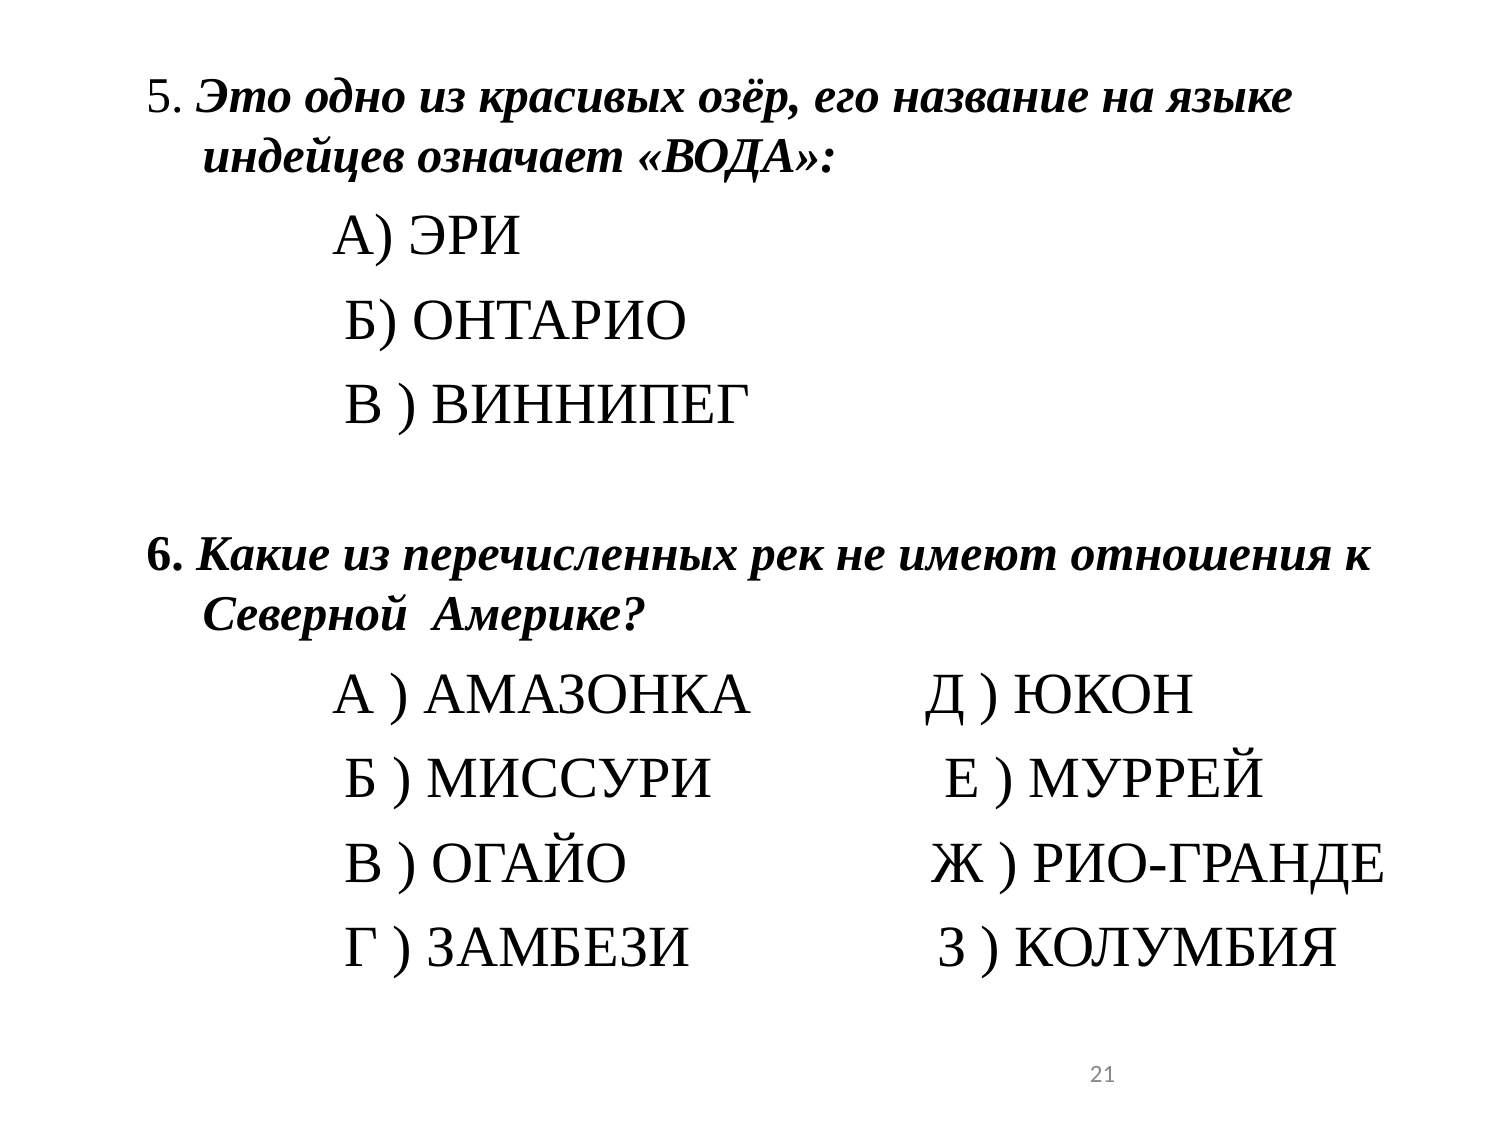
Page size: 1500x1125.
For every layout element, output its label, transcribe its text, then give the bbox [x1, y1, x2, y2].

text_box [1074, 1042, 1426, 1103]
list 5. Это одно из красивых озёр, его название на языке индейцев означает «ВОДА»: А) ЭРИ Б) ОНТАРИО В ) ВИННИПЕГ 6. Какие из перечисленных рек не имеют отношения к Северной Америке? А ) АМАЗОНКА Д ) ЮКОН Б ) МИССУРИ Е ) МУРРЕЙ В ) ОГАЙО Ж ) РИО-ГРАНДЕ Г ) ЗАМБЕЗИ З ) КОЛУМБИЯ [75, 54, 1426, 1006]
